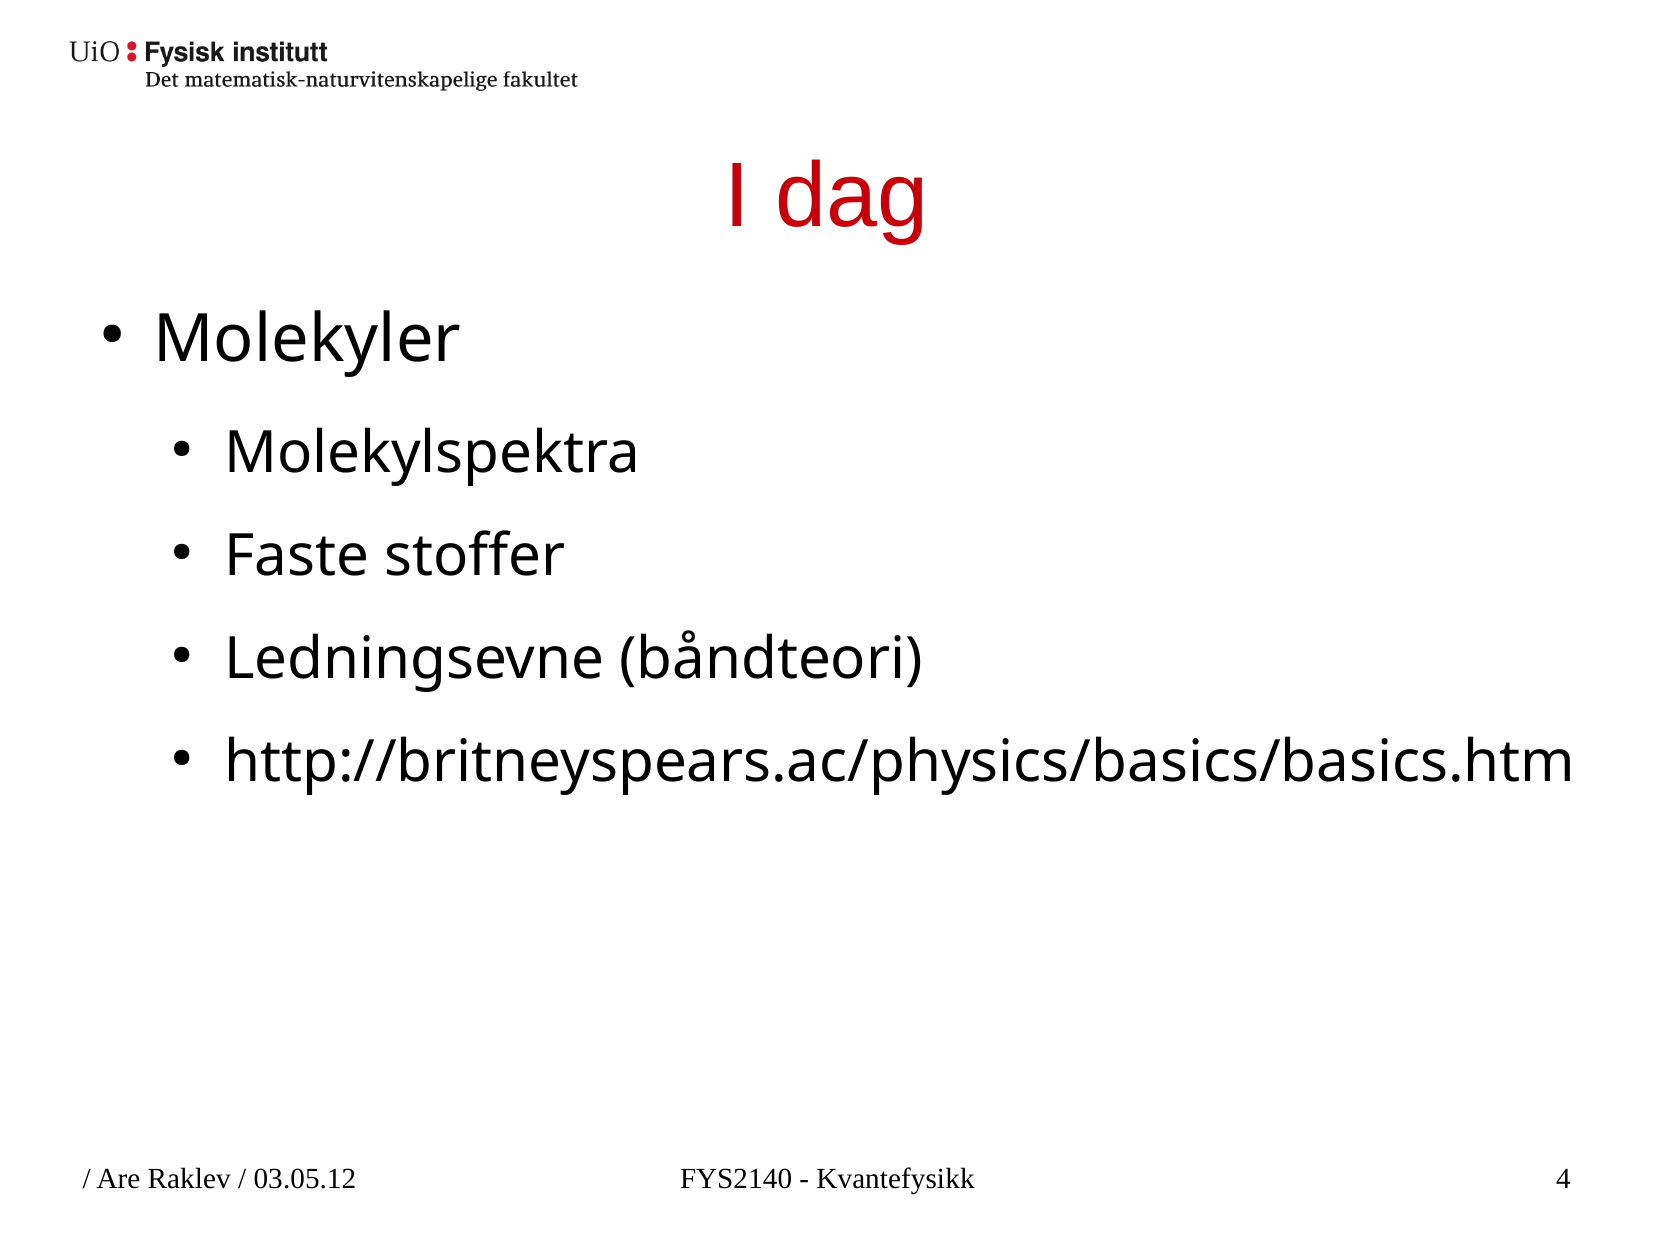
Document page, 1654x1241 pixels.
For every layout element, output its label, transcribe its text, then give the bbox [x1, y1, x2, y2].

title I dag [82, 90, 1571, 290]
list Molekyler Molekylspektra Faste stoffer Ledningsevne (båndteori) http://britneyspears.ac/physics/basics/basics.htm [82, 290, 1613, 1094]
picture [68, 37, 581, 93]
